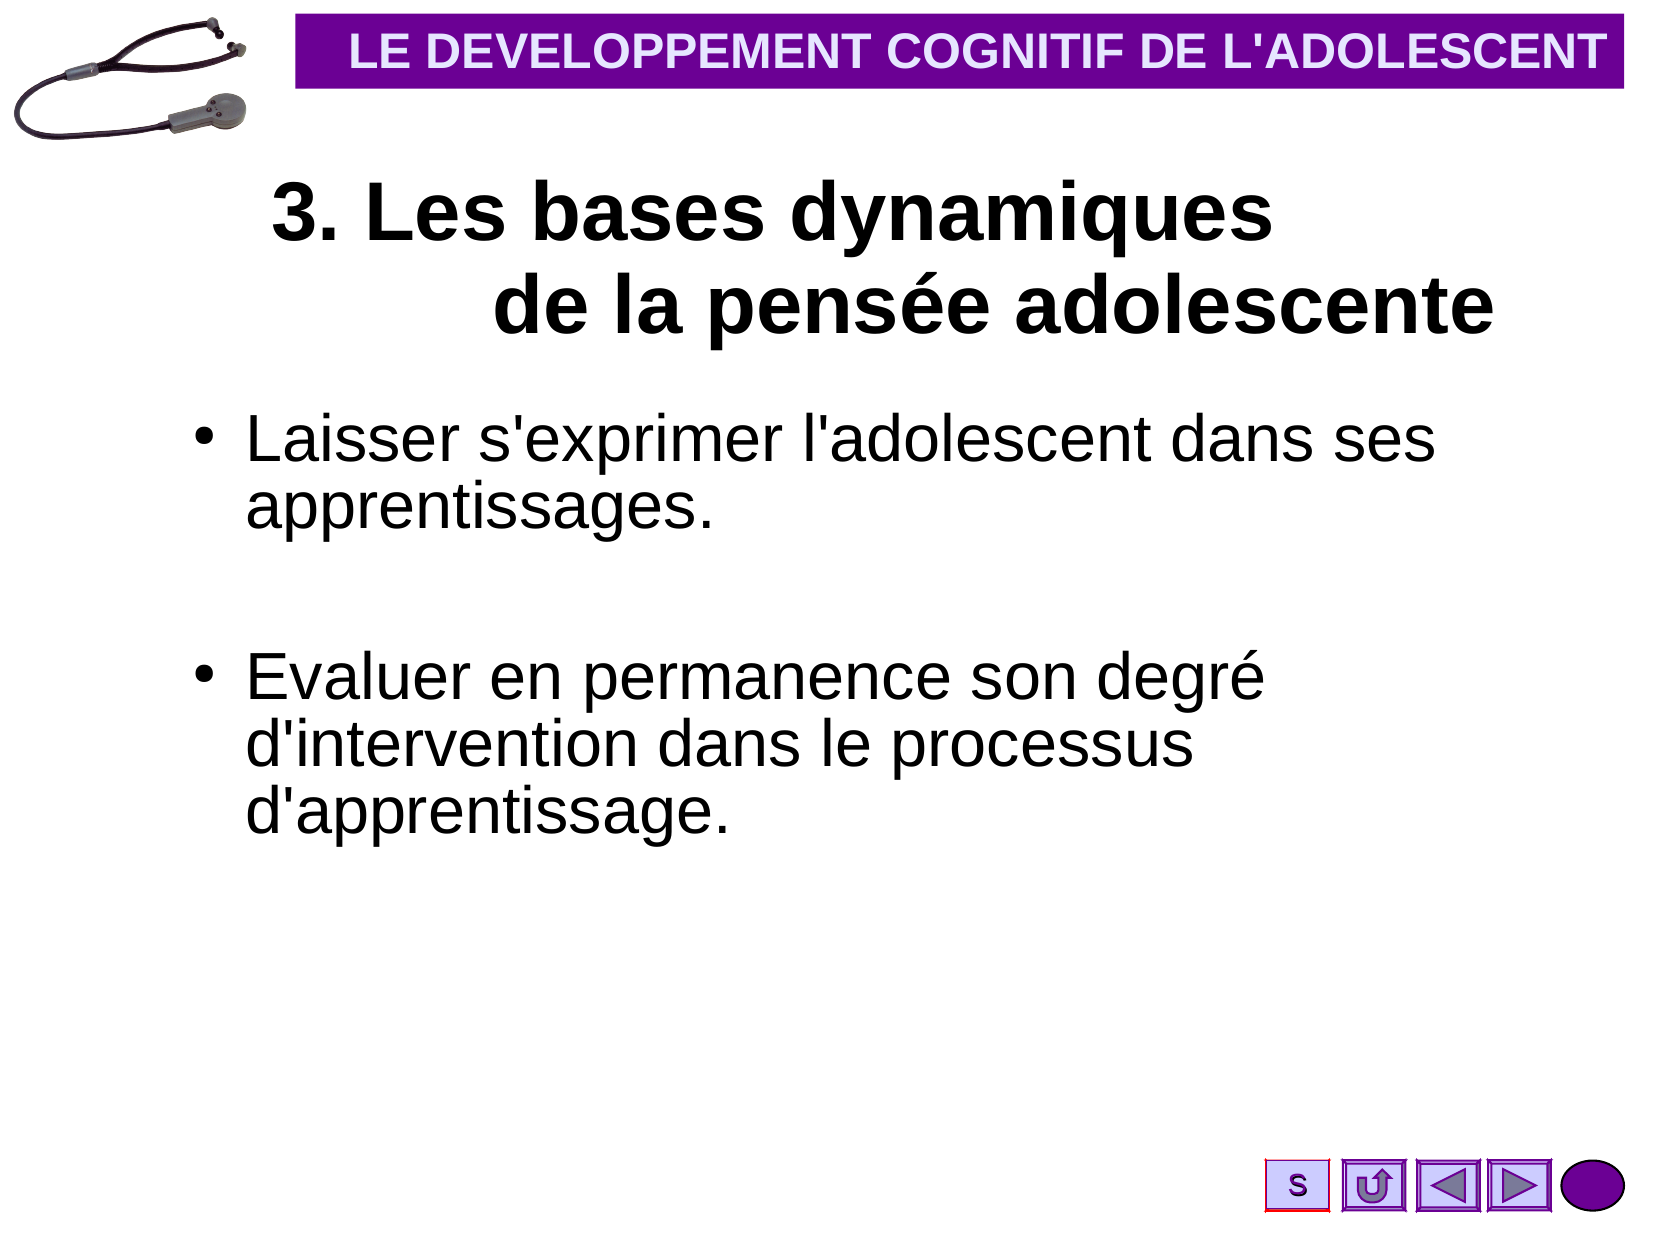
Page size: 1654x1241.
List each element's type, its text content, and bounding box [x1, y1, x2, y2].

text_box 3. Les bases dynamiques de la pensée adolescente [59, 157, 1512, 359]
list Laisser s'exprimer l'adolescent dans ses apprentissages. Evaluer en permanence son degré d'intervention dans le processus d'apprentissage. [88, 400, 1595, 886]
text_box [1561, 1160, 1625, 1211]
text_box LE DEVELOPPEMENT COGNITIF DE L'ADOLESCENT [295, 13, 1625, 89]
picture [8, 8, 260, 153]
